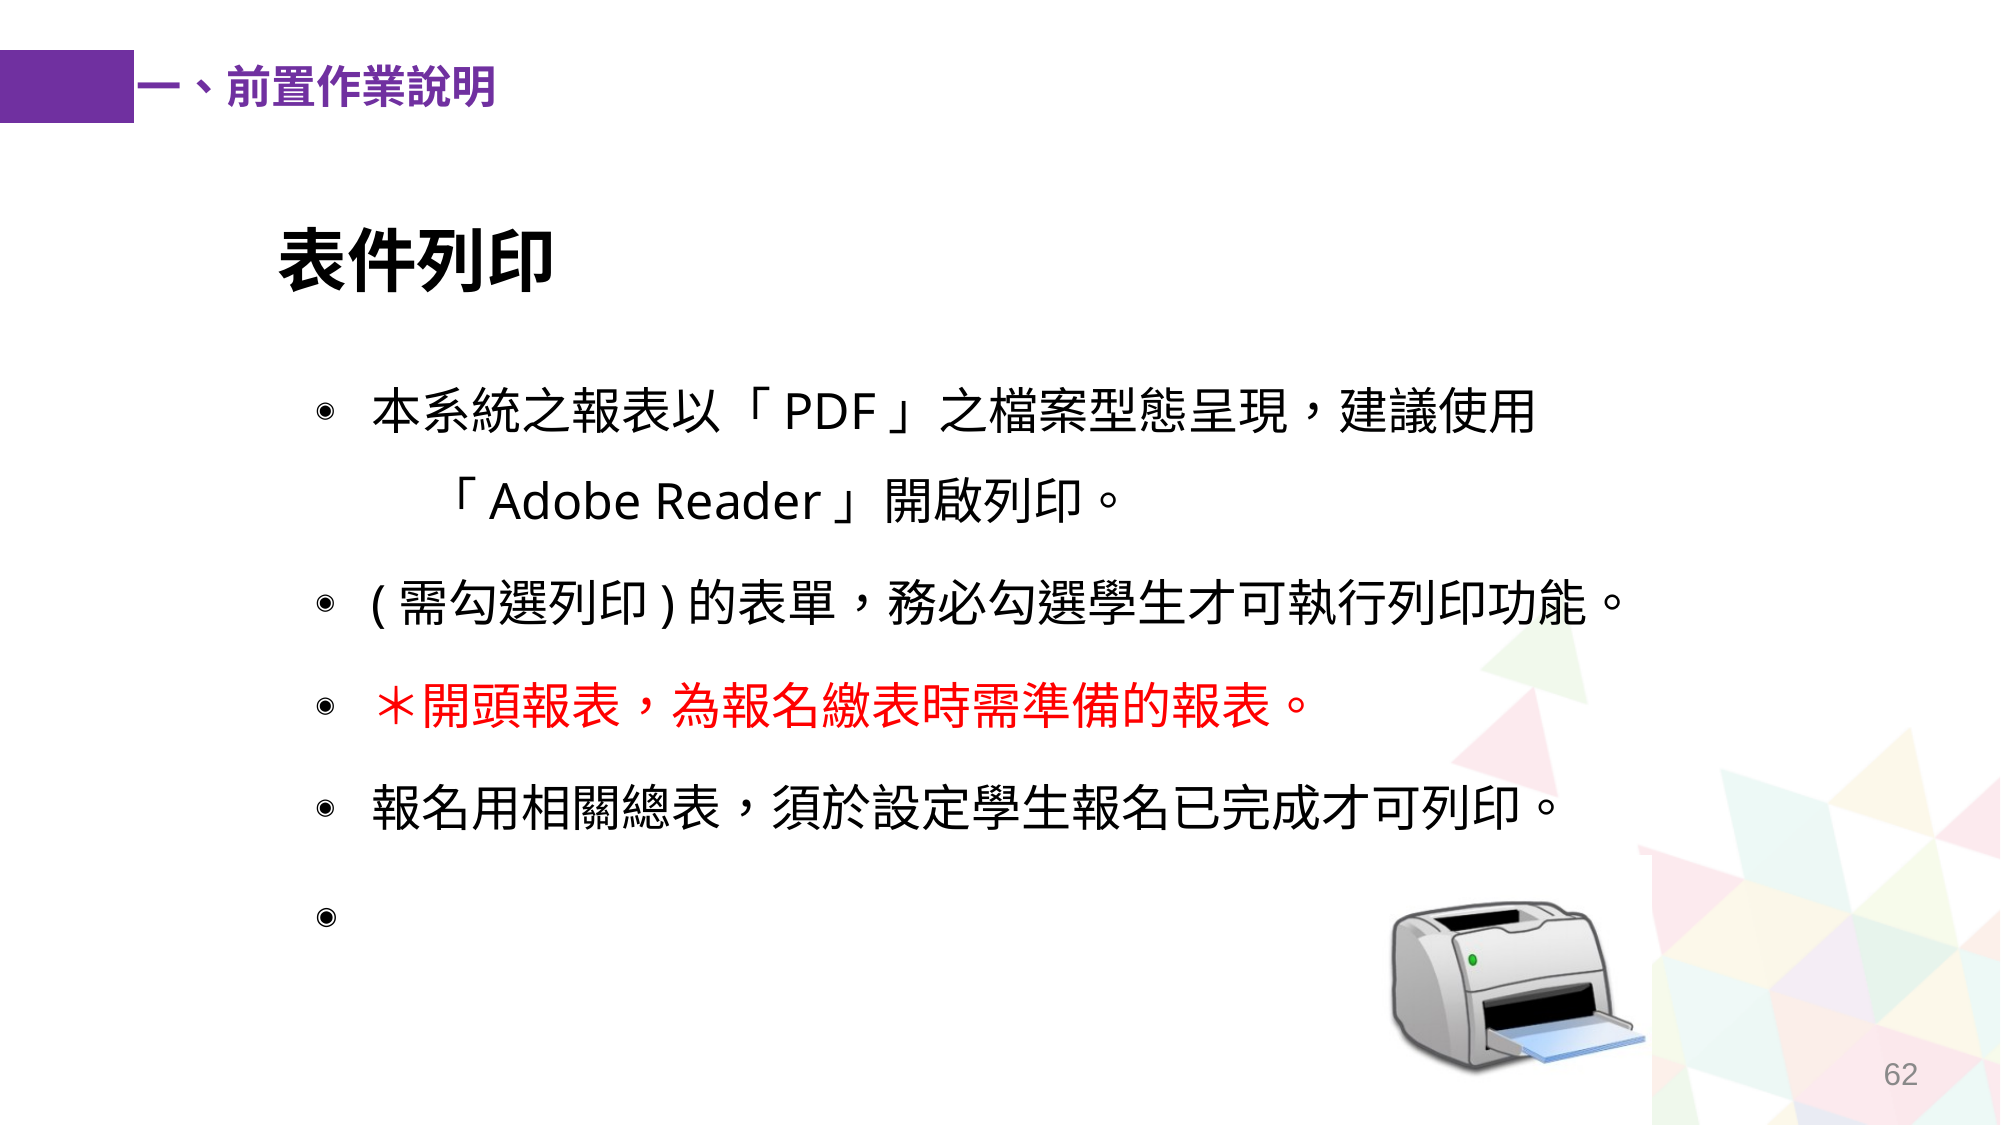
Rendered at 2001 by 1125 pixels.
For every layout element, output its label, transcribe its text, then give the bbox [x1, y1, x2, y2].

text_box [0, 50, 134, 123]
picture [1381, 855, 1652, 1125]
title 表件列印 [262, 211, 953, 307]
text_box 62 [1868, 1038, 1989, 1125]
text_box 一、前置作業說明 [121, 50, 860, 121]
list 本系統之報表以「PDF」之檔案型態呈現，建議使用「Adobe Reader」開啟列印。 (需勾選列印)的表單，務必勾選學生才可執行列印功能。 ＊開頭報表，為報名繳表時需準備的報表。 報名用相關總表，須於設定學生報名已完成才可列印。 [262, 334, 1729, 1018]
